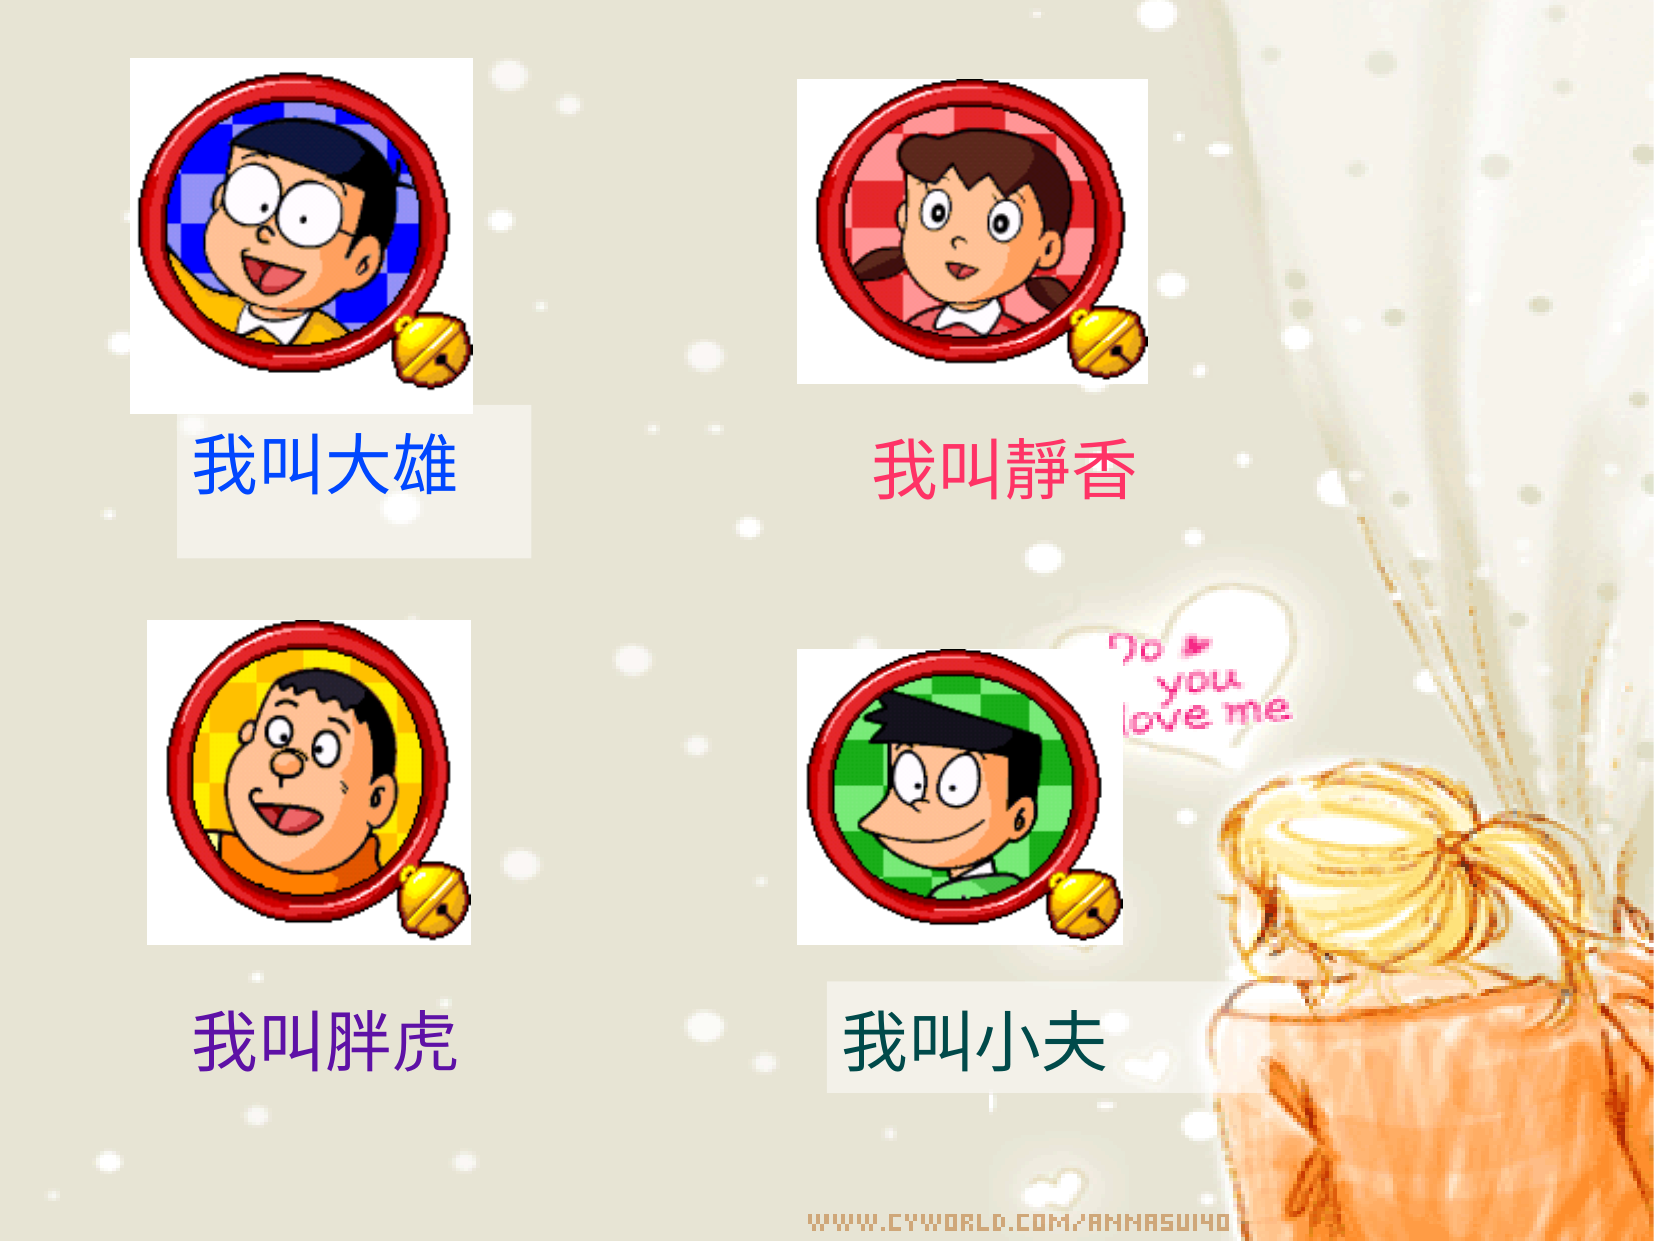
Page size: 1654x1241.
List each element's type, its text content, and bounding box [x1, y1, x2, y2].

text_box 我叫小夫 [826, 981, 1270, 1063]
text_box 我叫大雄 [177, 404, 532, 532]
picture [0, 0, 1654, 1241]
text_box 我叫靜香 [856, 409, 1182, 502]
text_box 我叫胖虎 [177, 981, 502, 1093]
